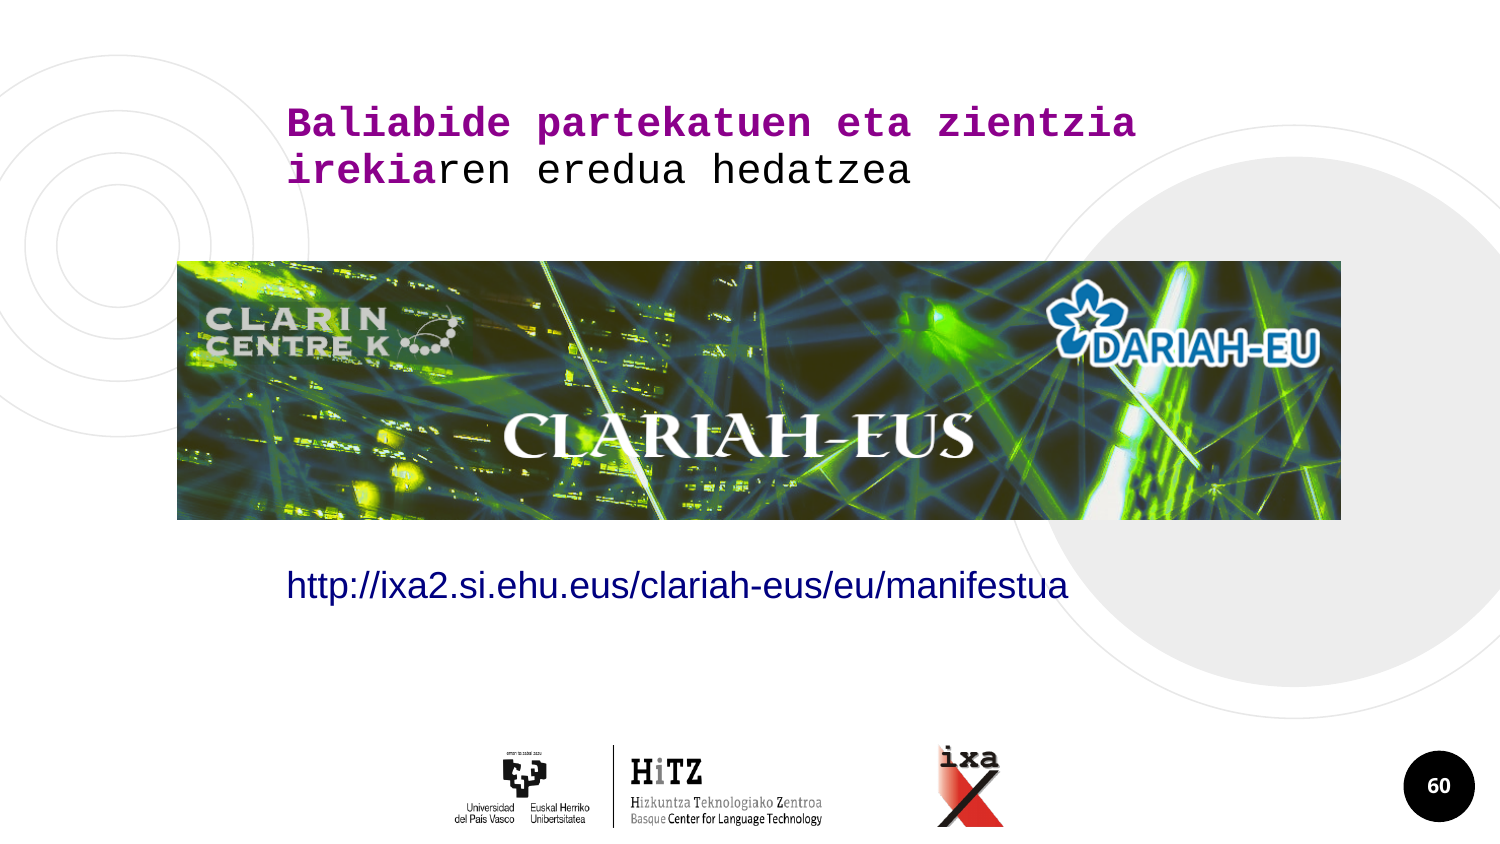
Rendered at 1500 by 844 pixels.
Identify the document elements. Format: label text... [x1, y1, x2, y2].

picture [450, 745, 827, 828]
text_box http://ixa2.si.ehu.eus/clariah-eus/eu/manifestua [271, 557, 1359, 615]
picture [937, 744, 1004, 827]
picture [177, 261, 1341, 520]
text_box <zenbakia> [1403, 750, 1476, 823]
text_box Baliabide partekatuen eta zientzia irekiaren eredua hedatzea [271, 94, 1241, 204]
